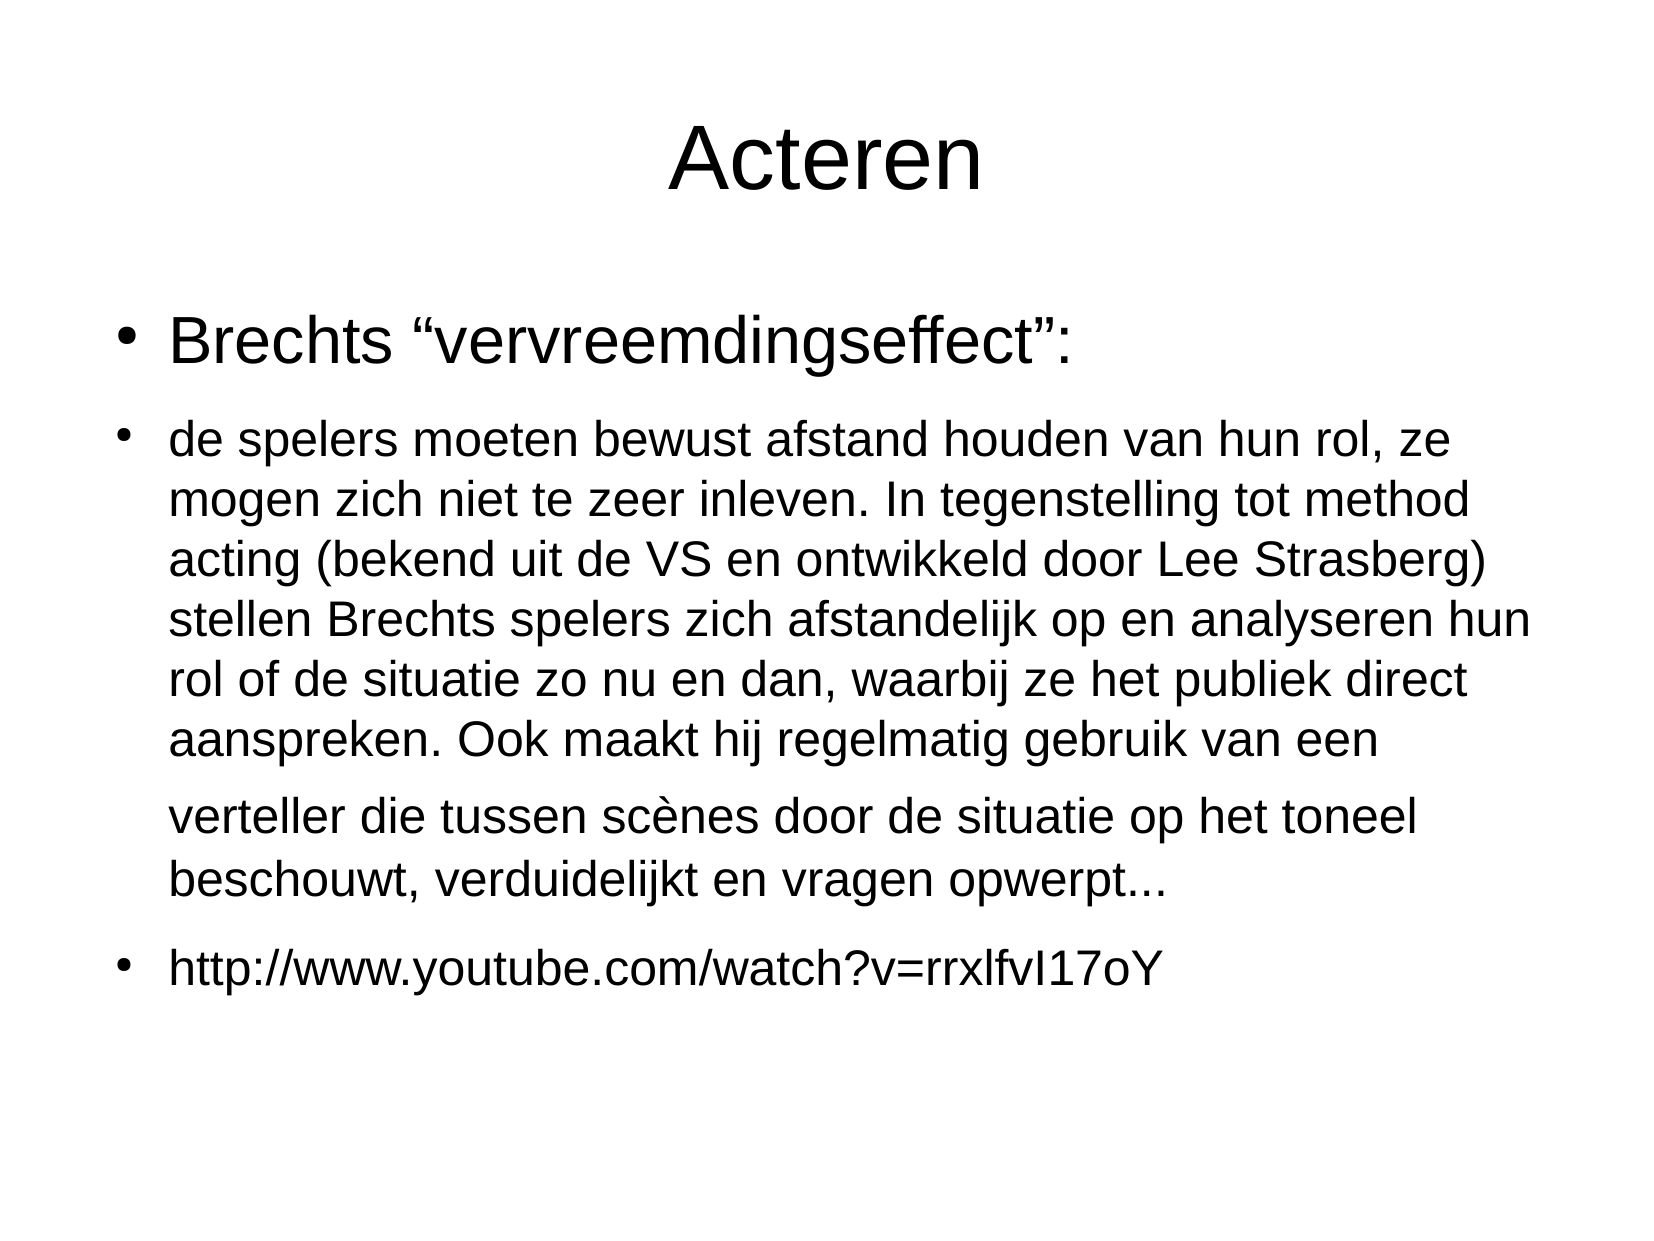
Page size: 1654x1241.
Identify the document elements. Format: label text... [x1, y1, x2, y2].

list Brechts “vervreemdingseffect”: de spelers moeten bewust afstand houden van hun rol, ze mogen zich niet te zeer inleven. In tegenstelling tot method acting (bekend uit de VS en ontwikkeld door Lee Strasberg) stellen Brechts spelers zich afstandelijk op en analyseren hun rol of de situatie zo nu en dan, waarbij ze het publiek direct aanspreken. Ook maakt hij regelmatig gebruik van een verteller die tussen scènes door de situatie op het toneel beschouwt, verduidelijkt en vragen opwerpt... http://www.youtube.com/watch?v=rrxlfvI17oY [82, 289, 1571, 1112]
title Acteren [82, 49, 1571, 257]
